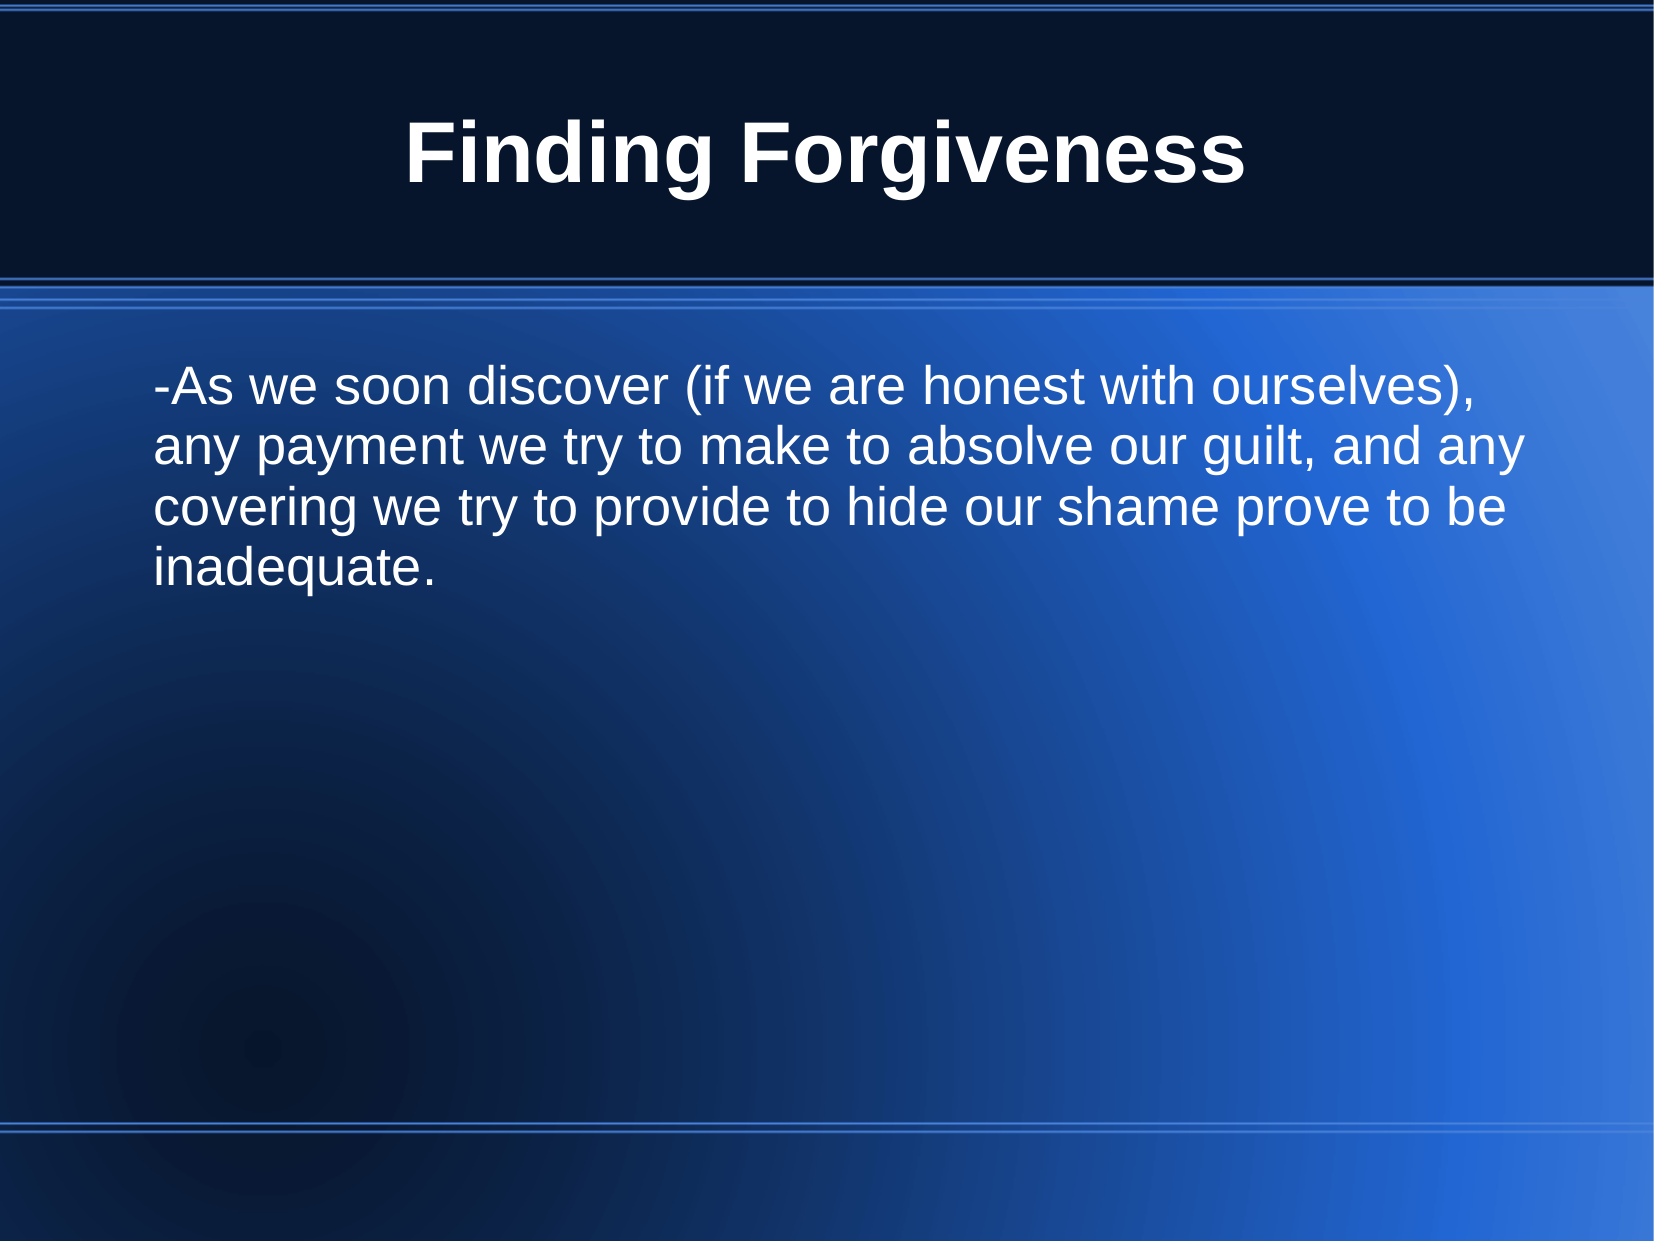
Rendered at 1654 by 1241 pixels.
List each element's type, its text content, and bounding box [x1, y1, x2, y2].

picture [0, 0, 1654, 1241]
list -As we soon discover (if we are honest with ourselves), any payment we try to make to absolve our guilt, and any covering we try to provide to hide our shame prove to be inadequate. [82, 355, 1571, 1058]
title Finding Forgiveness [82, 49, 1571, 257]
